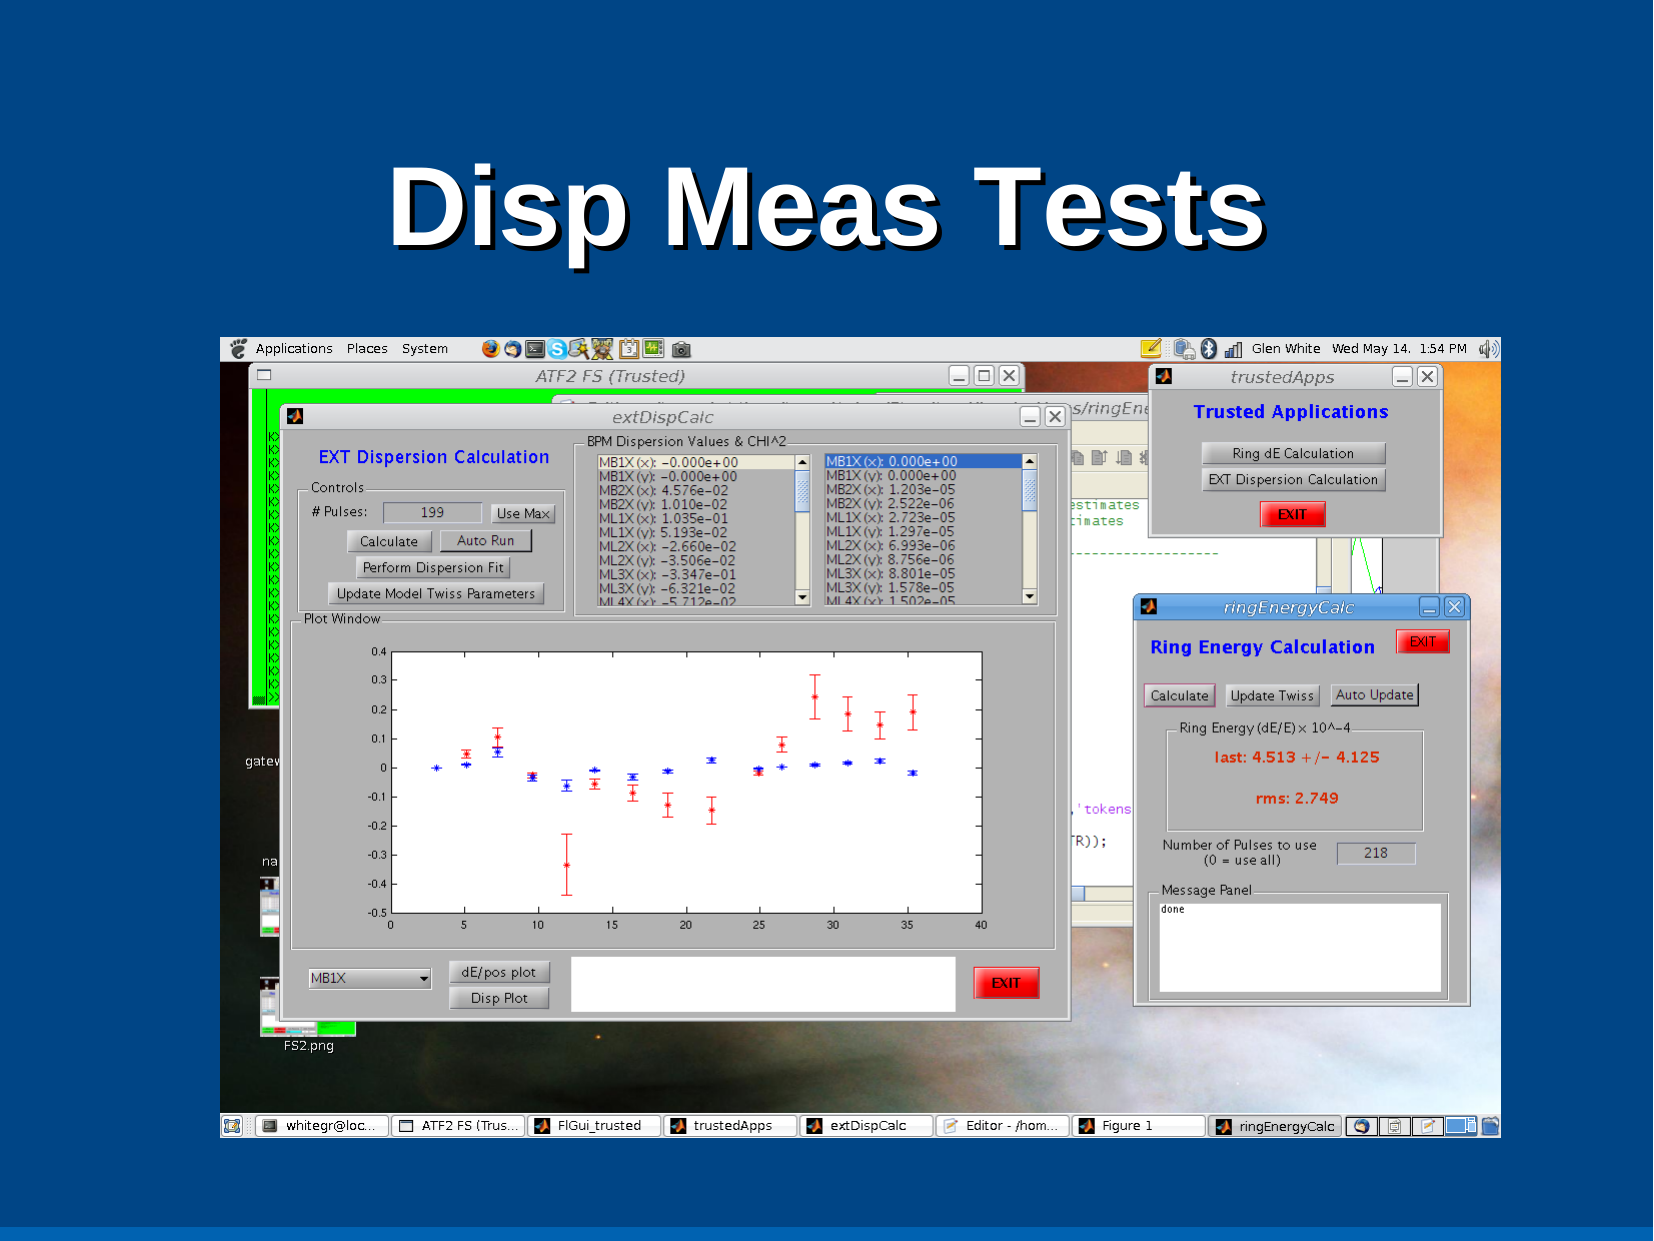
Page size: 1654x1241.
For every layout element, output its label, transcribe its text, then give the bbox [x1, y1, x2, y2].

picture [220, 337, 1501, 1138]
title Disp Meas Tests [121, 102, 1533, 311]
